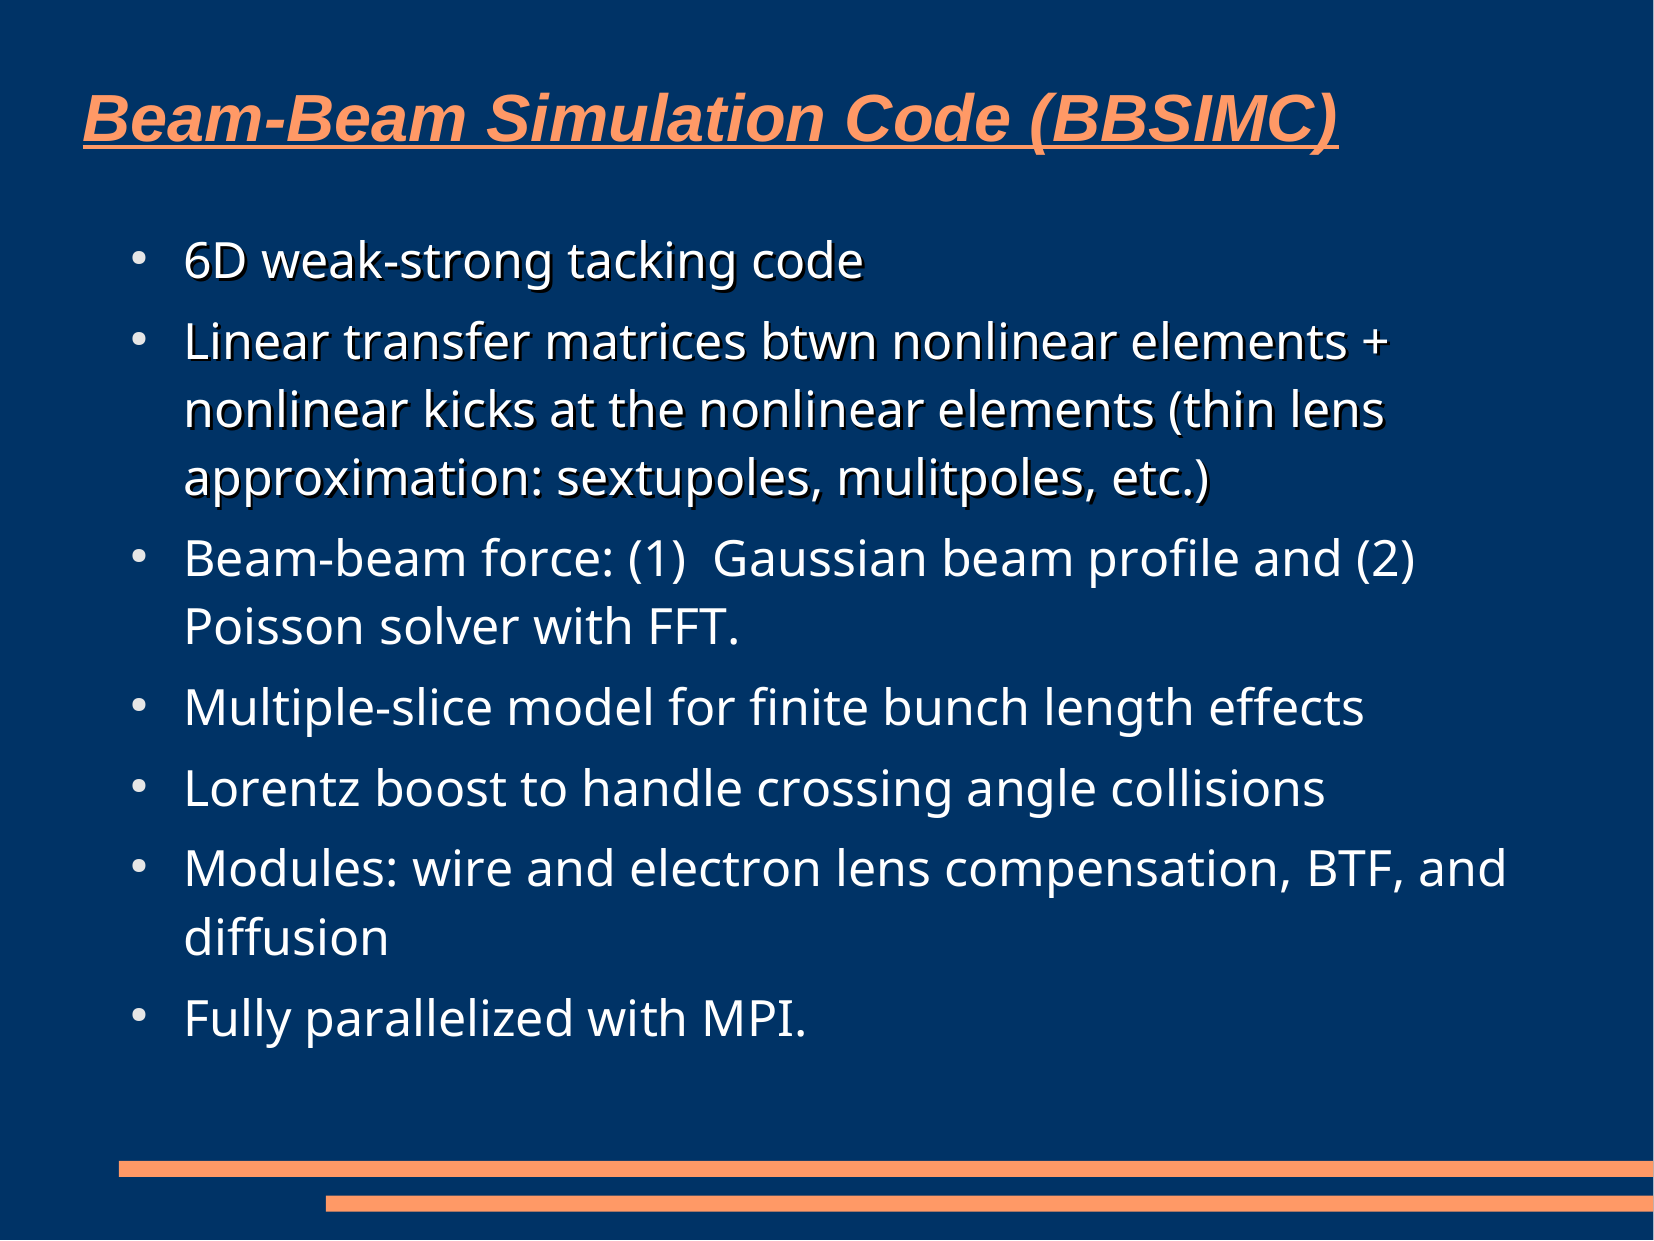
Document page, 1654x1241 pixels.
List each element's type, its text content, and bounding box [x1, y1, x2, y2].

list 6D weak-strong tacking code Linear transfer matrices btwn nonlinear elements + nonlinear kicks at the nonlinear elements (thin lens approximation: sextupoles, mulitpoles, etc.) Beam-beam force: (1) Gaussian beam profile and (2) Poisson solver with FFT. Multiple-slice model for finite bunch length effects Lorentz boost to handle crossing angle collisions Modules: wire and electron lens compensation, BTF, and diffusion Fully parallelized with MPI. [112, 225, 1524, 1065]
title Beam-Beam Simulation Code (BBSIMC) [82, 49, 1571, 188]
